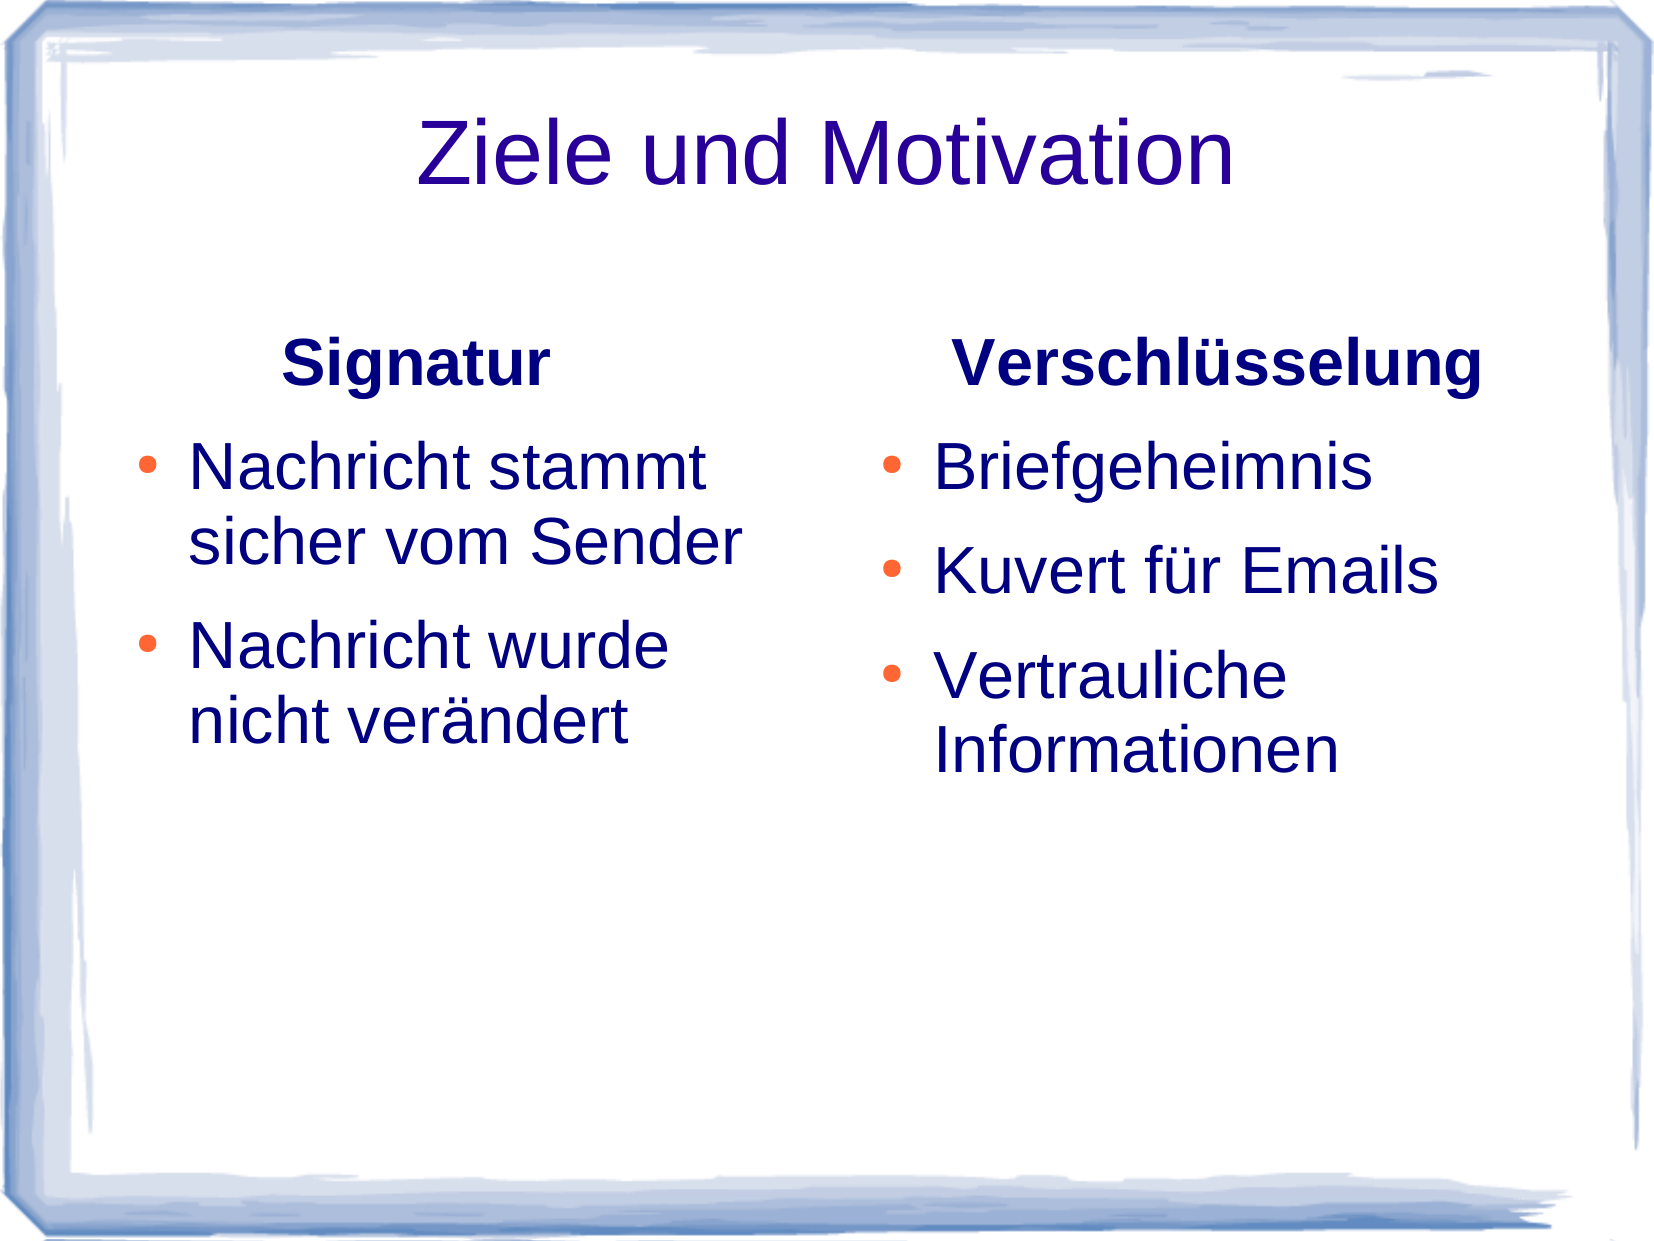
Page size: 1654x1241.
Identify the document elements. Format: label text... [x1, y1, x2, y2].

list Signatur Nachricht stammt sicher vom Sender Nachricht wurde nicht verändert [118, 324, 827, 1045]
title Ziele und Motivation [82, 49, 1571, 257]
list Verschlüsselung Briefgeheimnis Kuvert für Emails Vertrauliche Informationen [862, 324, 1572, 1045]
picture [0, 0, 1654, 1241]
